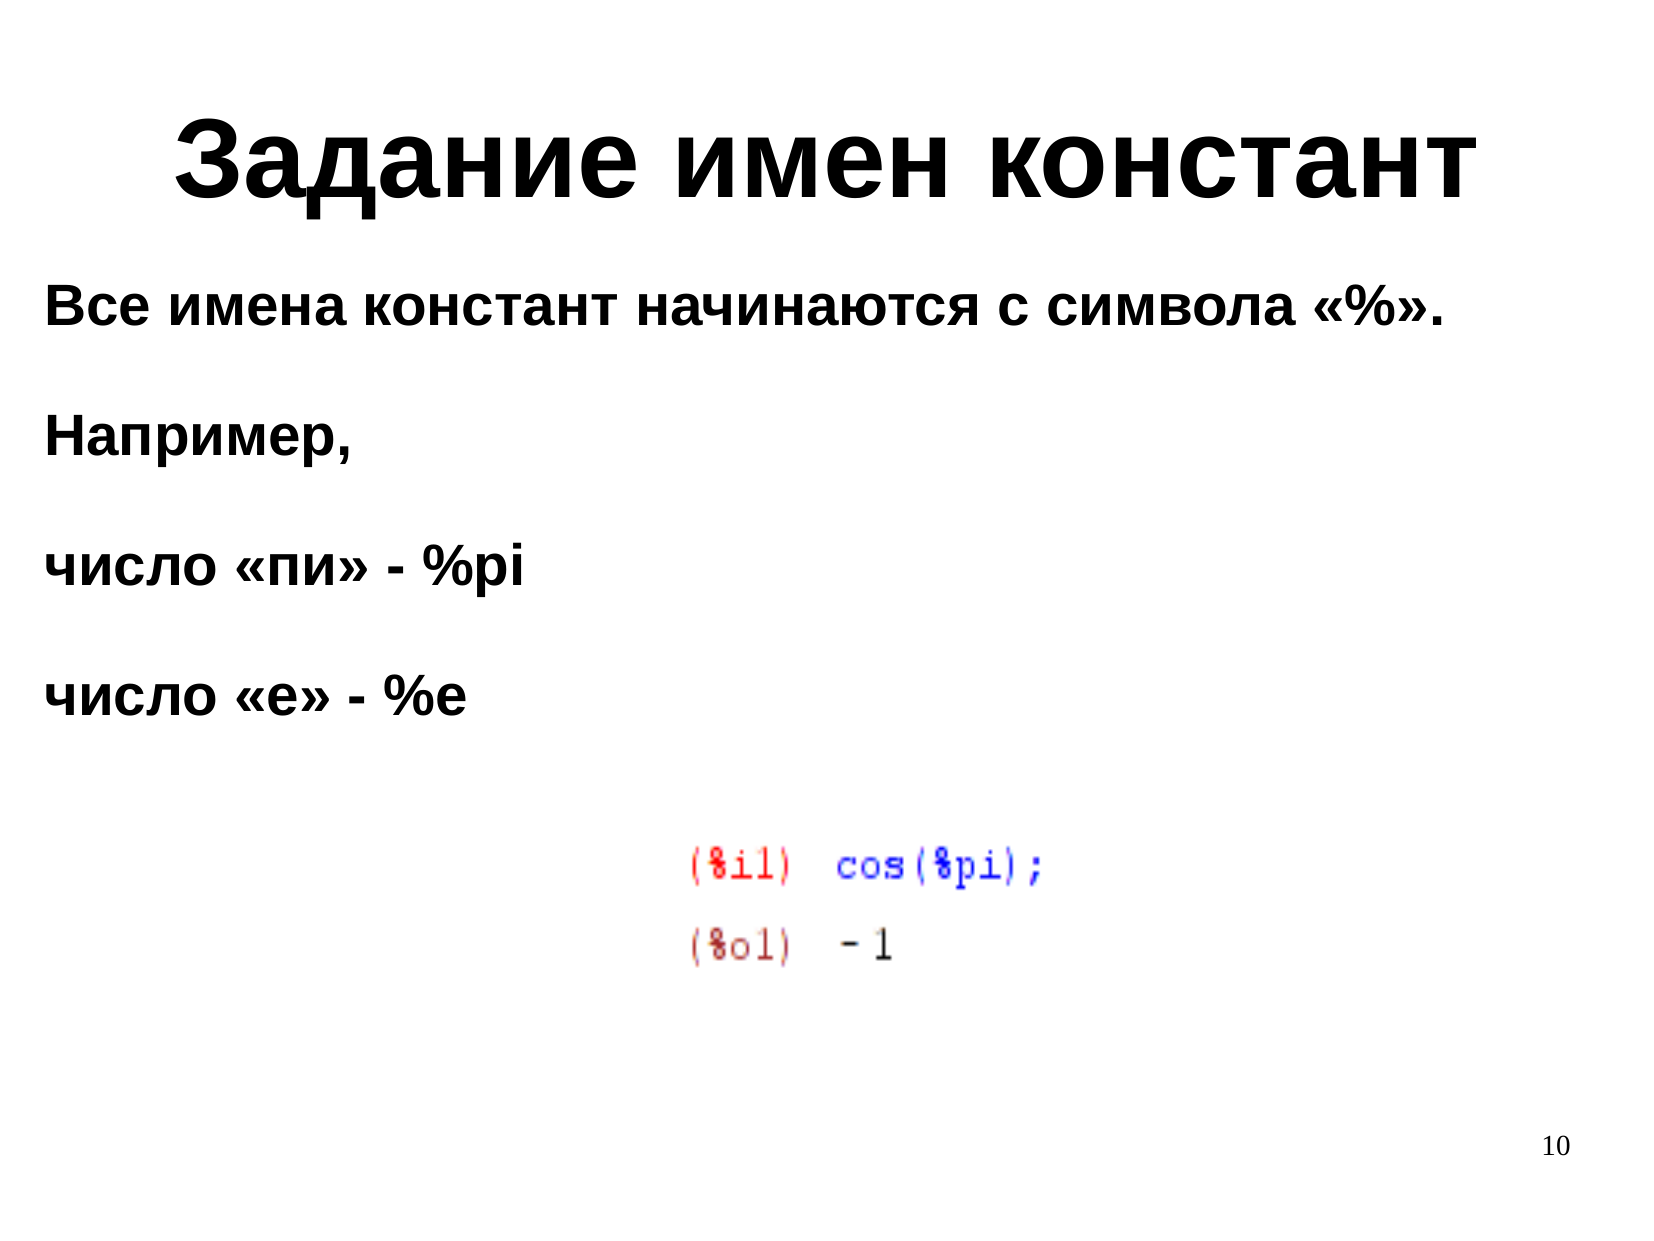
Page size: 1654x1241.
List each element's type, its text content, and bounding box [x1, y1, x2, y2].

text_box Все имена констант начинаются с символа «%». Например, число «пи» - %pi число «e» - %е [29, 265, 1536, 736]
picture [679, 767, 1123, 1063]
text_box Задание имен констант [59, 88, 1595, 229]
